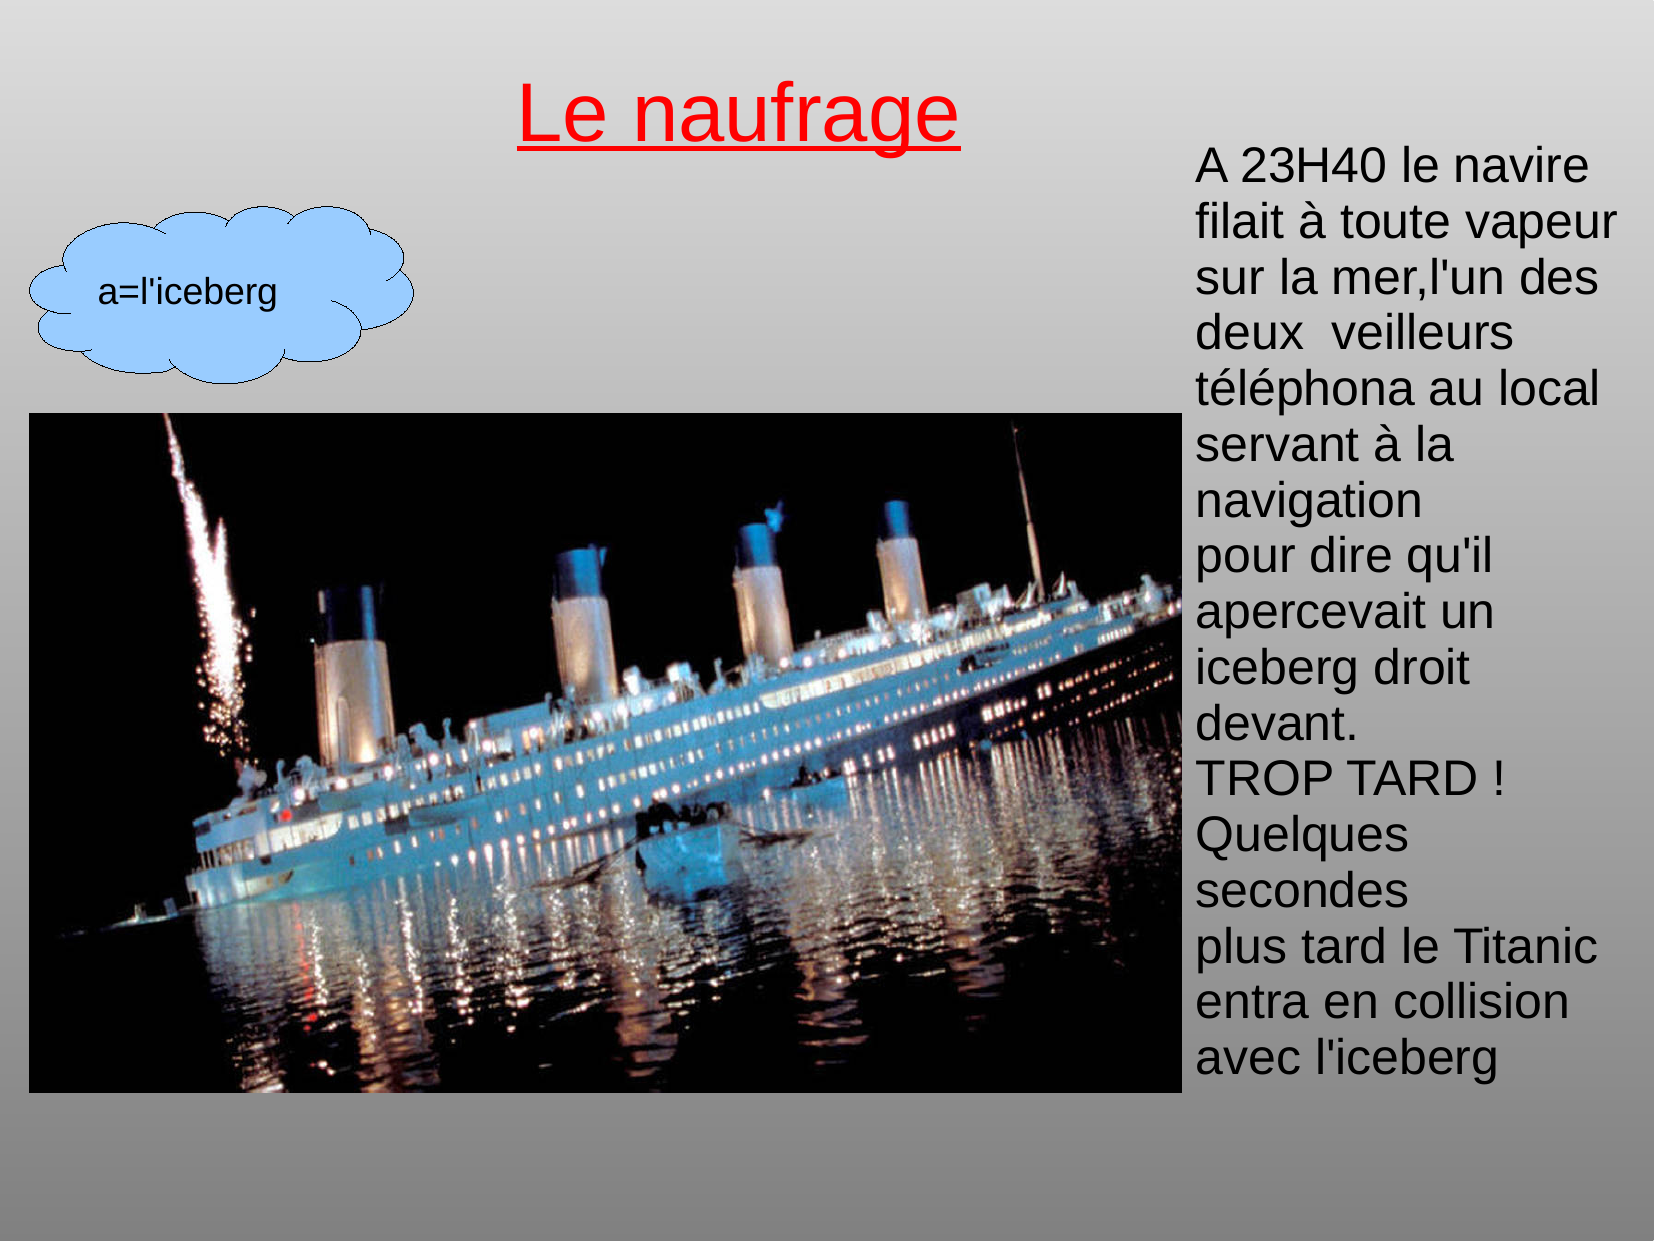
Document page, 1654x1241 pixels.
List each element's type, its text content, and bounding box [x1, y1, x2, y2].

picture [29, 413, 1181, 1093]
text_box a=l'iceberg [29, 206, 414, 384]
text_box A 23H40 le navire filait à toute vapeur sur la mer,l'un des deux veilleurs téléphona au local servant à la navigation pour dire qu'il apercevait un iceberg droit devant. TROP TARD ! Quelques secondes plus tard le Titanic entra en collision avec l'iceberg [1181, 129, 1636, 1093]
text_box Le naufrage [501, 59, 976, 167]
